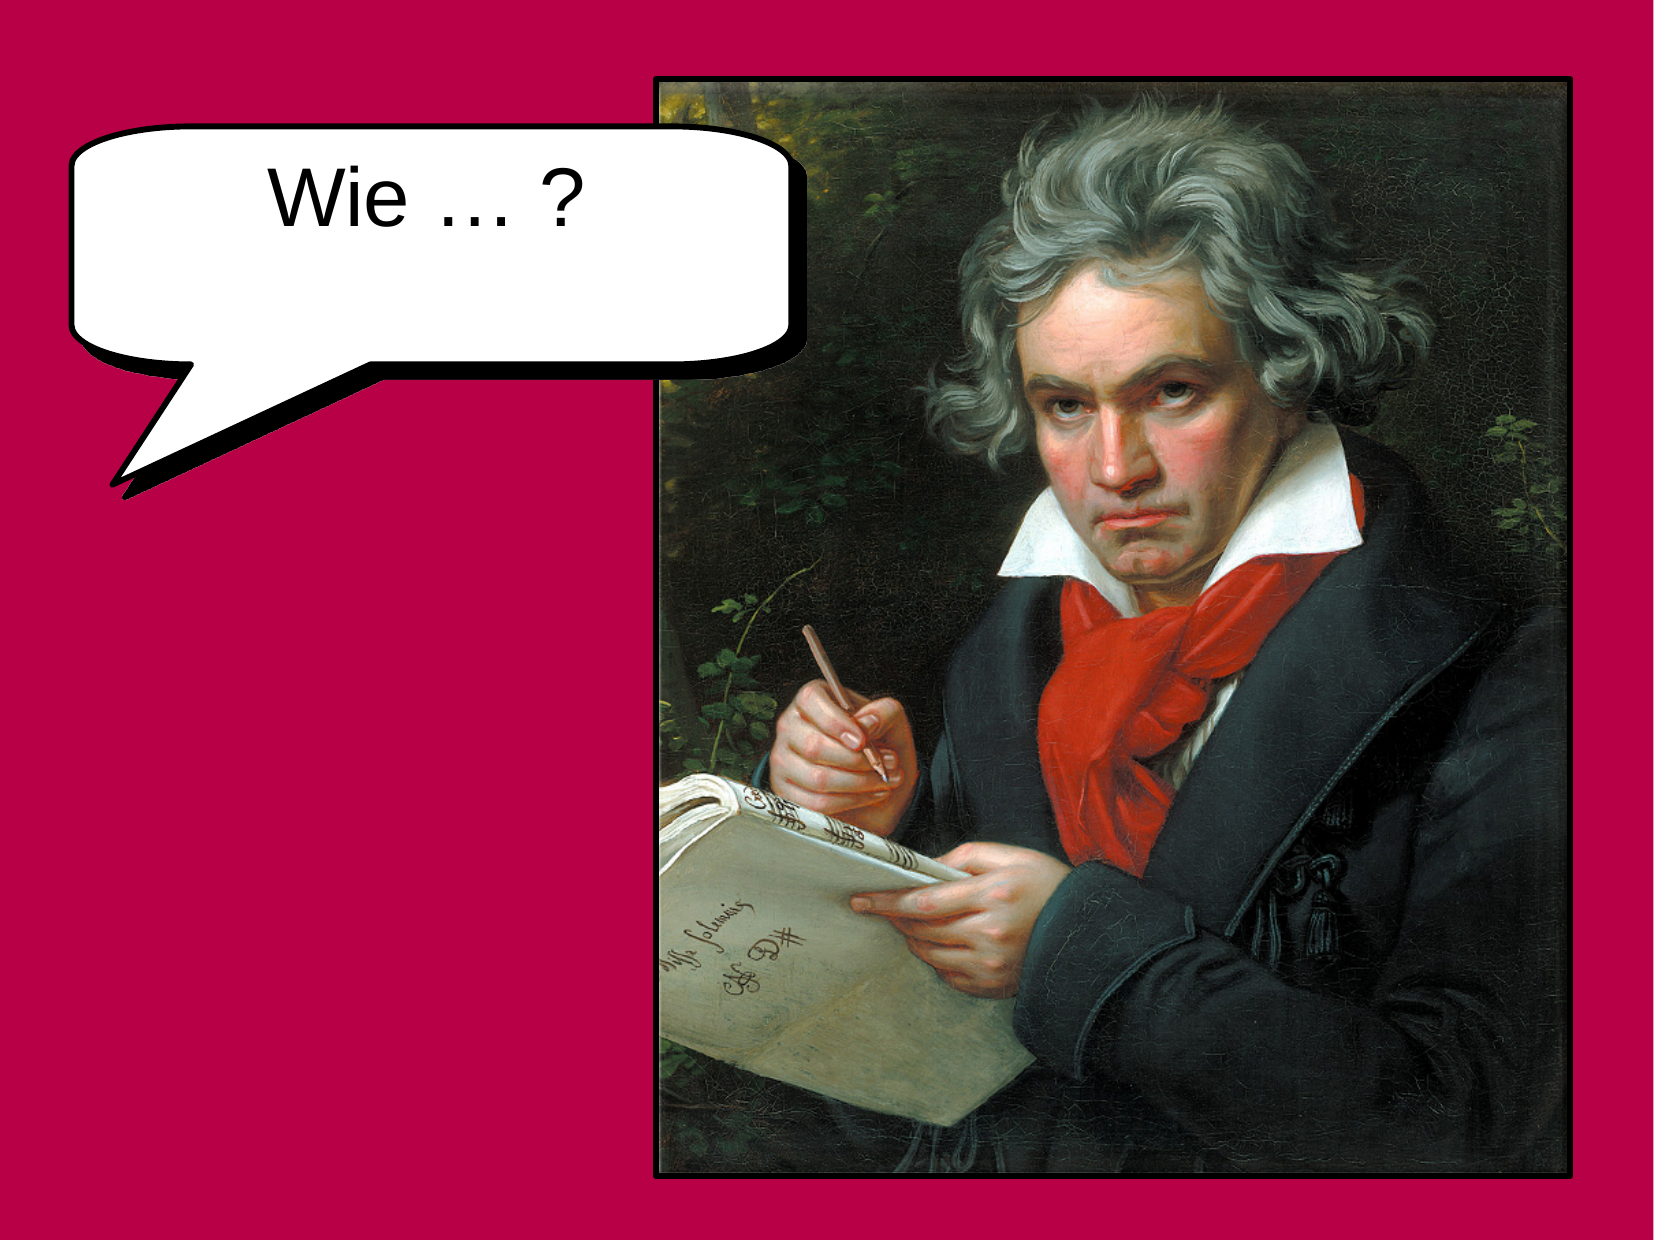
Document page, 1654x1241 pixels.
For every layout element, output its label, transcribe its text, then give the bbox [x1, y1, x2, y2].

text_box [91, 126, 772, 144]
text_box Wie … ? [20, 144, 833, 354]
picture [659, 82, 1568, 1174]
text_box [110, 354, 753, 485]
